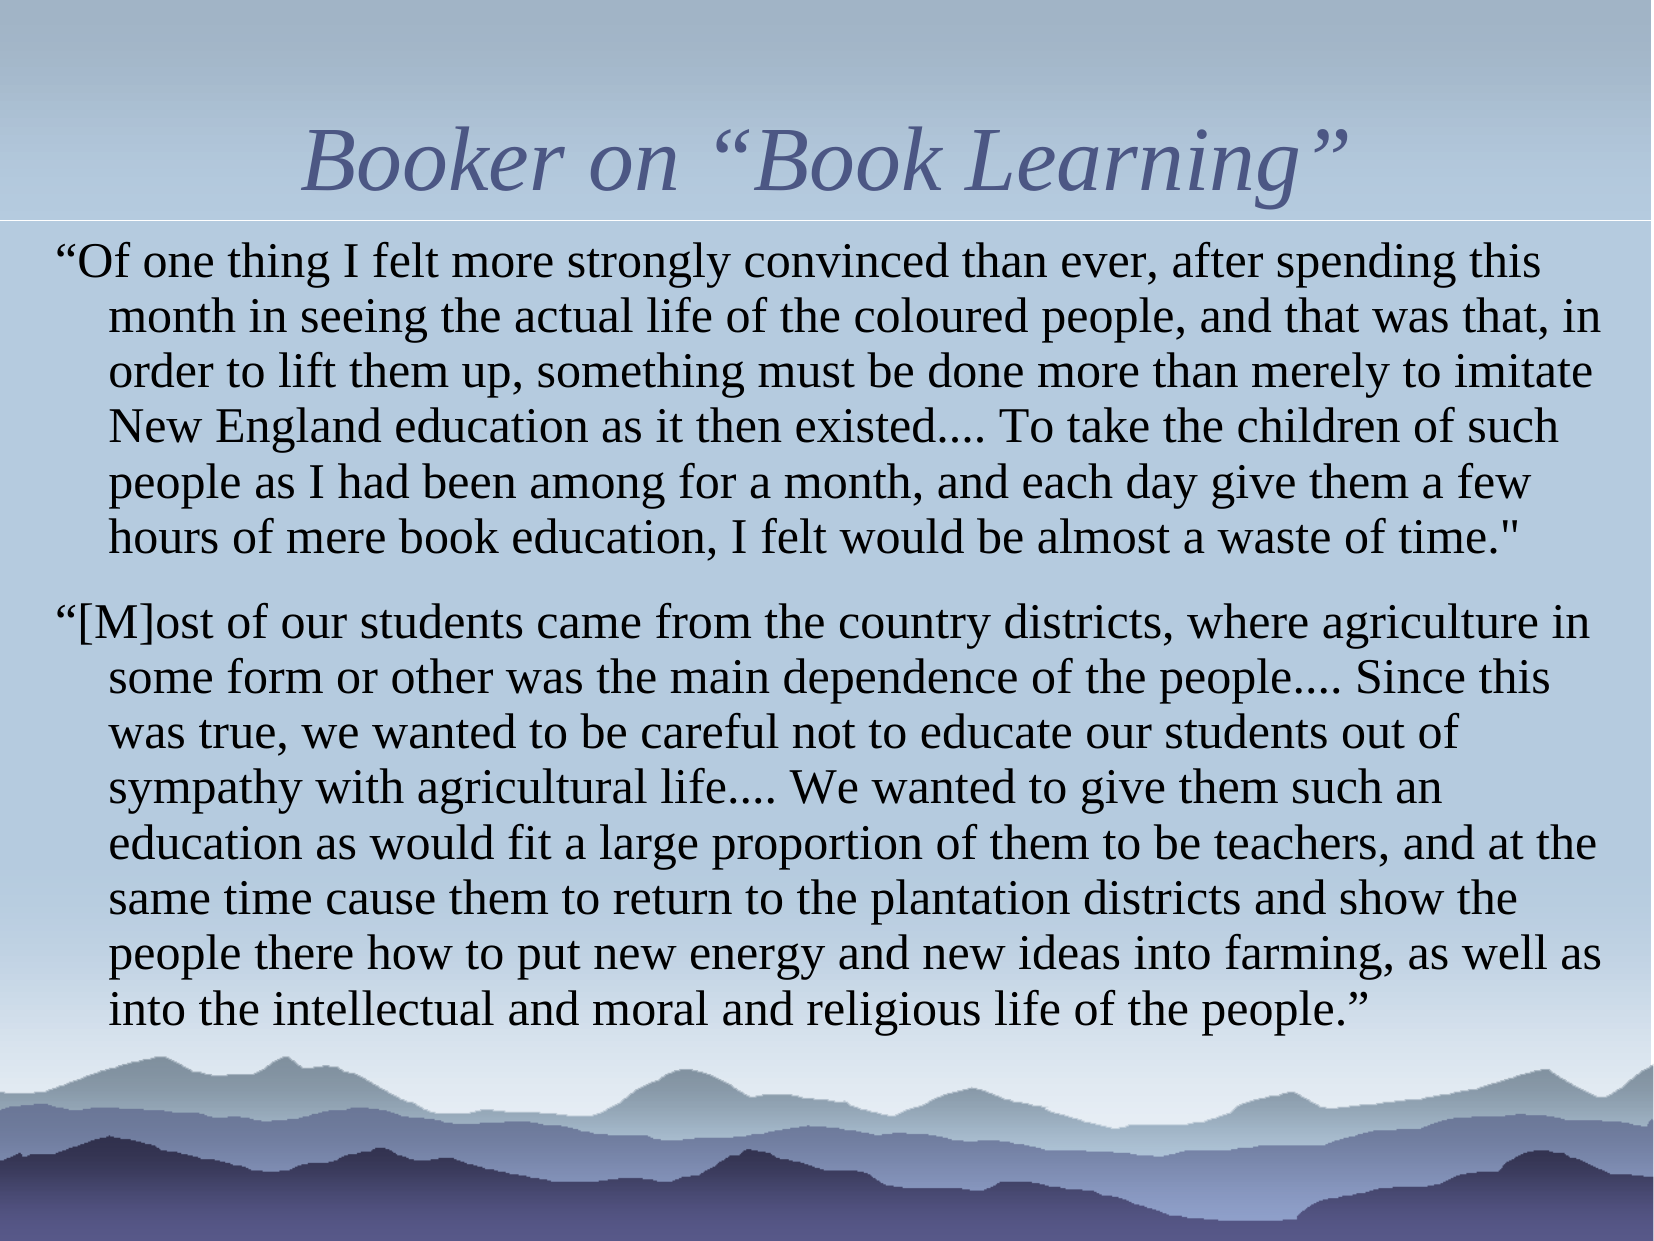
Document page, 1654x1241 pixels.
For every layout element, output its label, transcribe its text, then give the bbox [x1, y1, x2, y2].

title Booker on “Book Learning” [121, 55, 1534, 232]
picture [0, 1021, 1654, 1241]
list “Of one thing I felt more strongly convinced than ever, after spending this month in seeing the actual life of the coloured people, and that was that, in order to lift them up, something must be done more than merely to imitate New England education as it then existed.... To take the children of such people as I had been among for a month, and each day give them a few hours of mere book education, I felt would be almost a waste of time." “[M]ost of our students came from the country districts, where agriculture in some form or other was the main dependence of the people.... Since this was true, we wanted to be careful not to educate our students out of sympathy with agricultural life.... We wanted to give them such an education as would fit a large proportion of them to be teachers, and at the same time cause them to return to the plantation districts and show the people there how to put new energy and new ideas into farming, as well as into the intellectual and moral and religious life of the people.” [37, 232, 1613, 1051]
